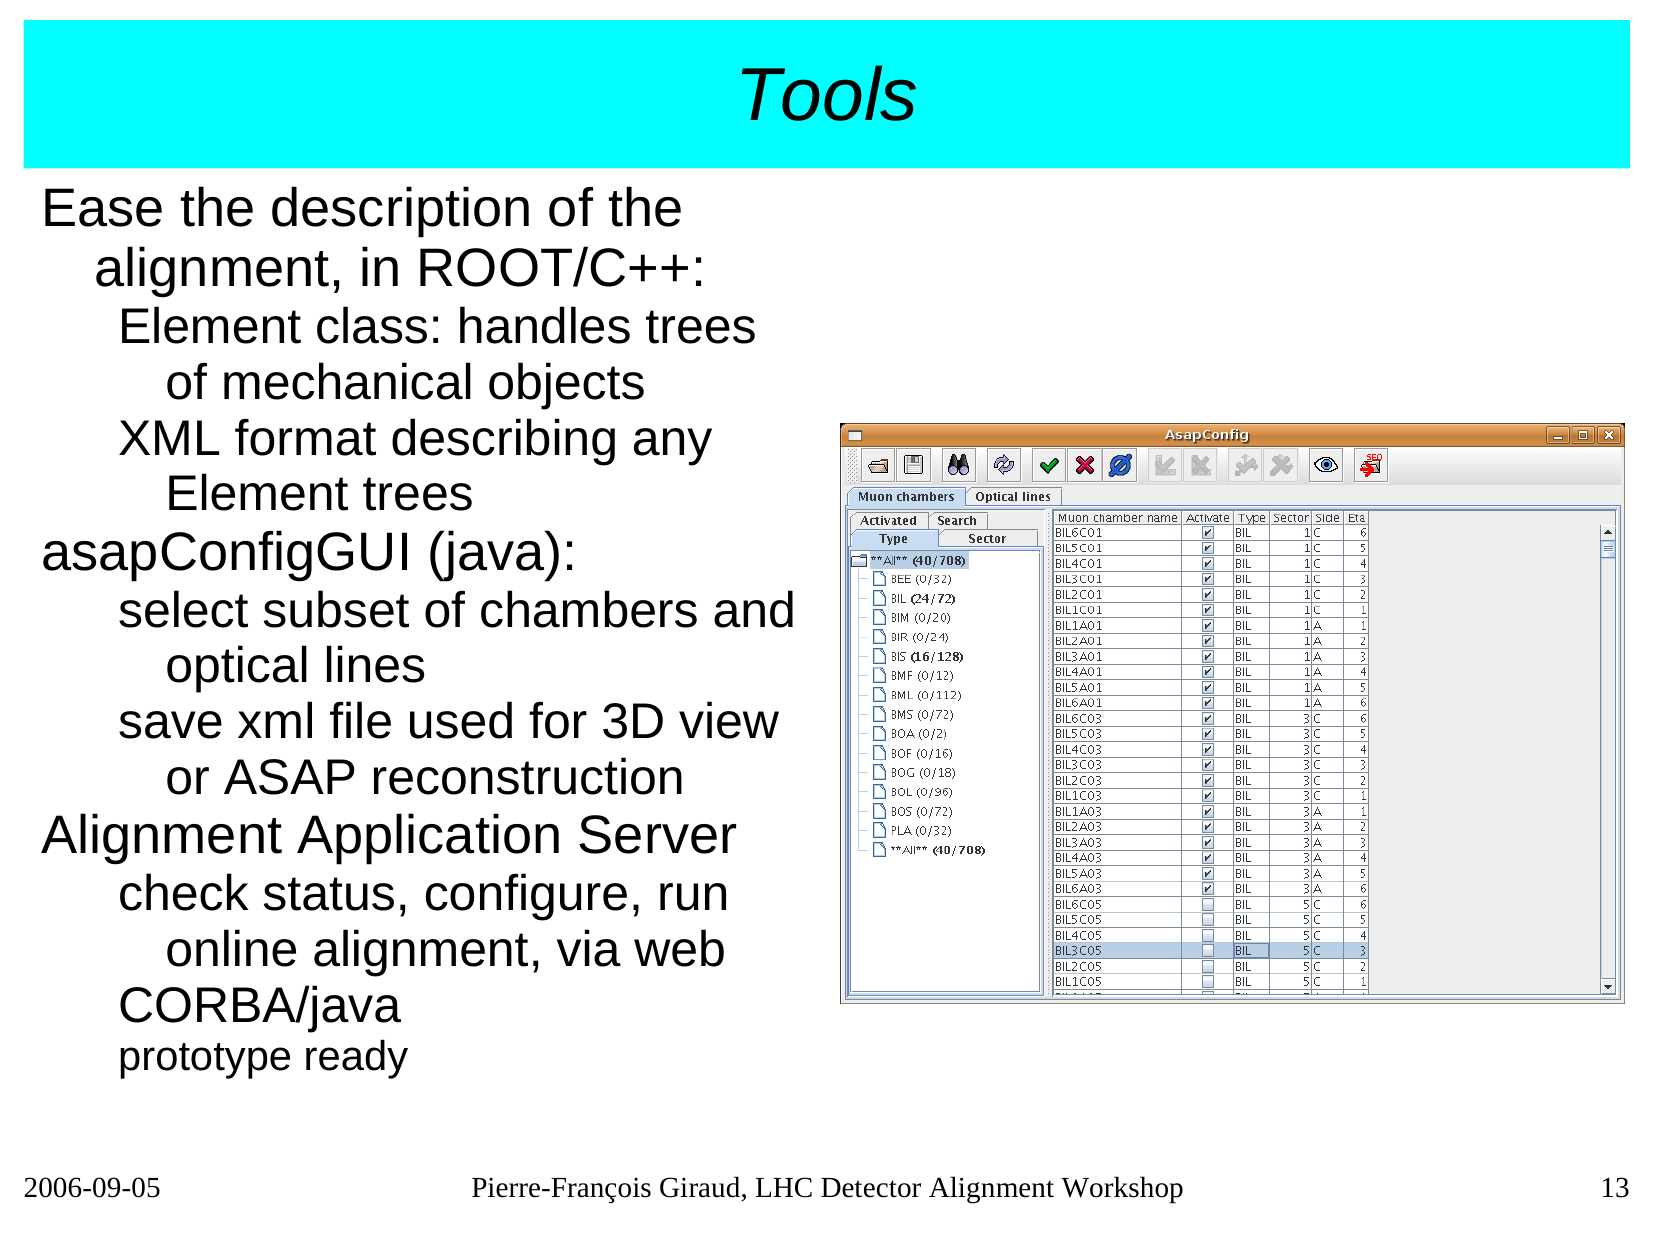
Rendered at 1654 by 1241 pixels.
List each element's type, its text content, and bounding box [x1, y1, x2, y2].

list Ease the description of the alignment, in ROOT/C++: Element class: handles trees of mechanical objects XML format describing any Element trees asapConfigGUI (java): select subset of chambers and optical lines save xml file used for 3D view or ASAP reconstruction Alignment Application Server check status, configure, run online alignment, via web CORBA/java prototype ready [23, 177, 808, 1203]
picture [840, 423, 1625, 1004]
title Tools [23, 20, 1630, 169]
